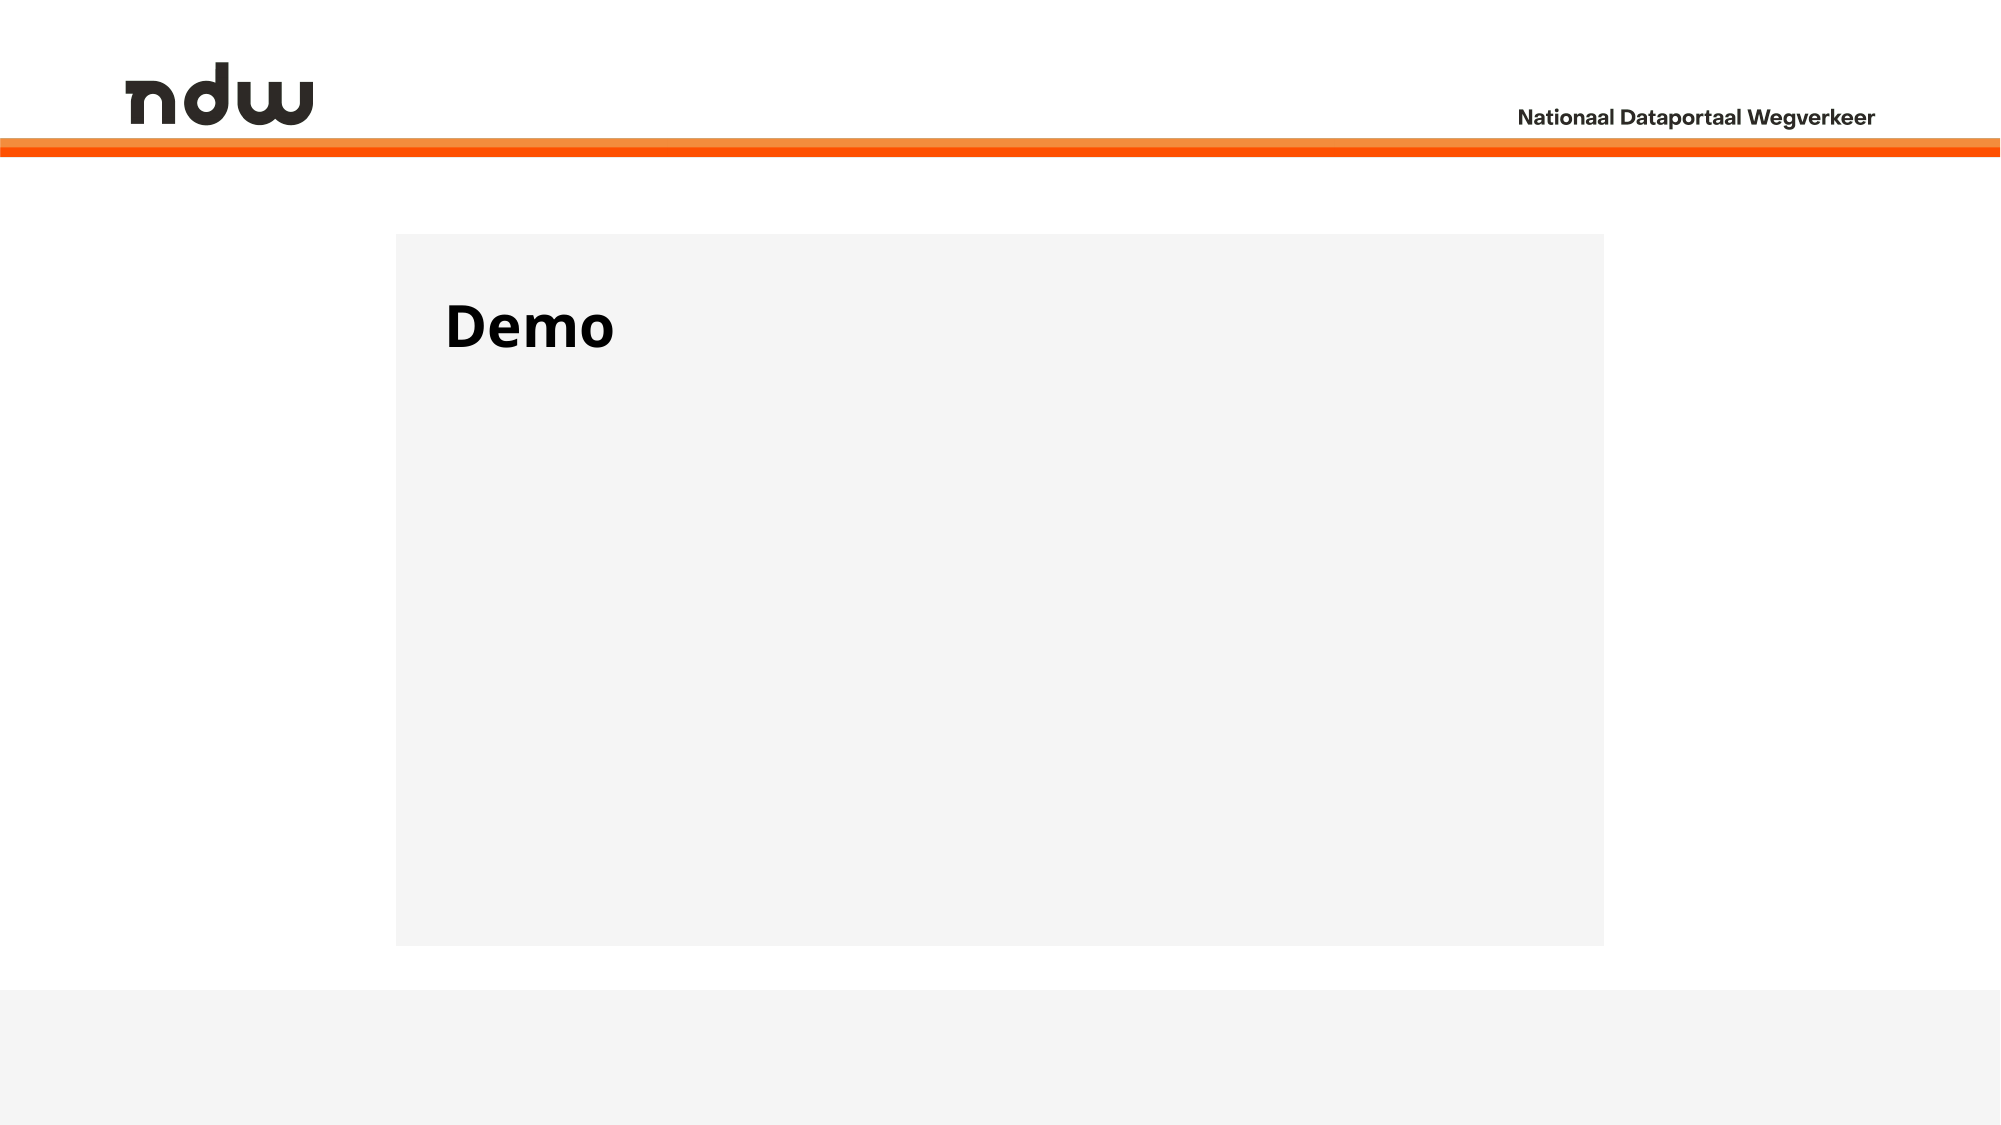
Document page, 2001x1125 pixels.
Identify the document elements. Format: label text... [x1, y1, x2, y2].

title Demo [429, 289, 1598, 383]
